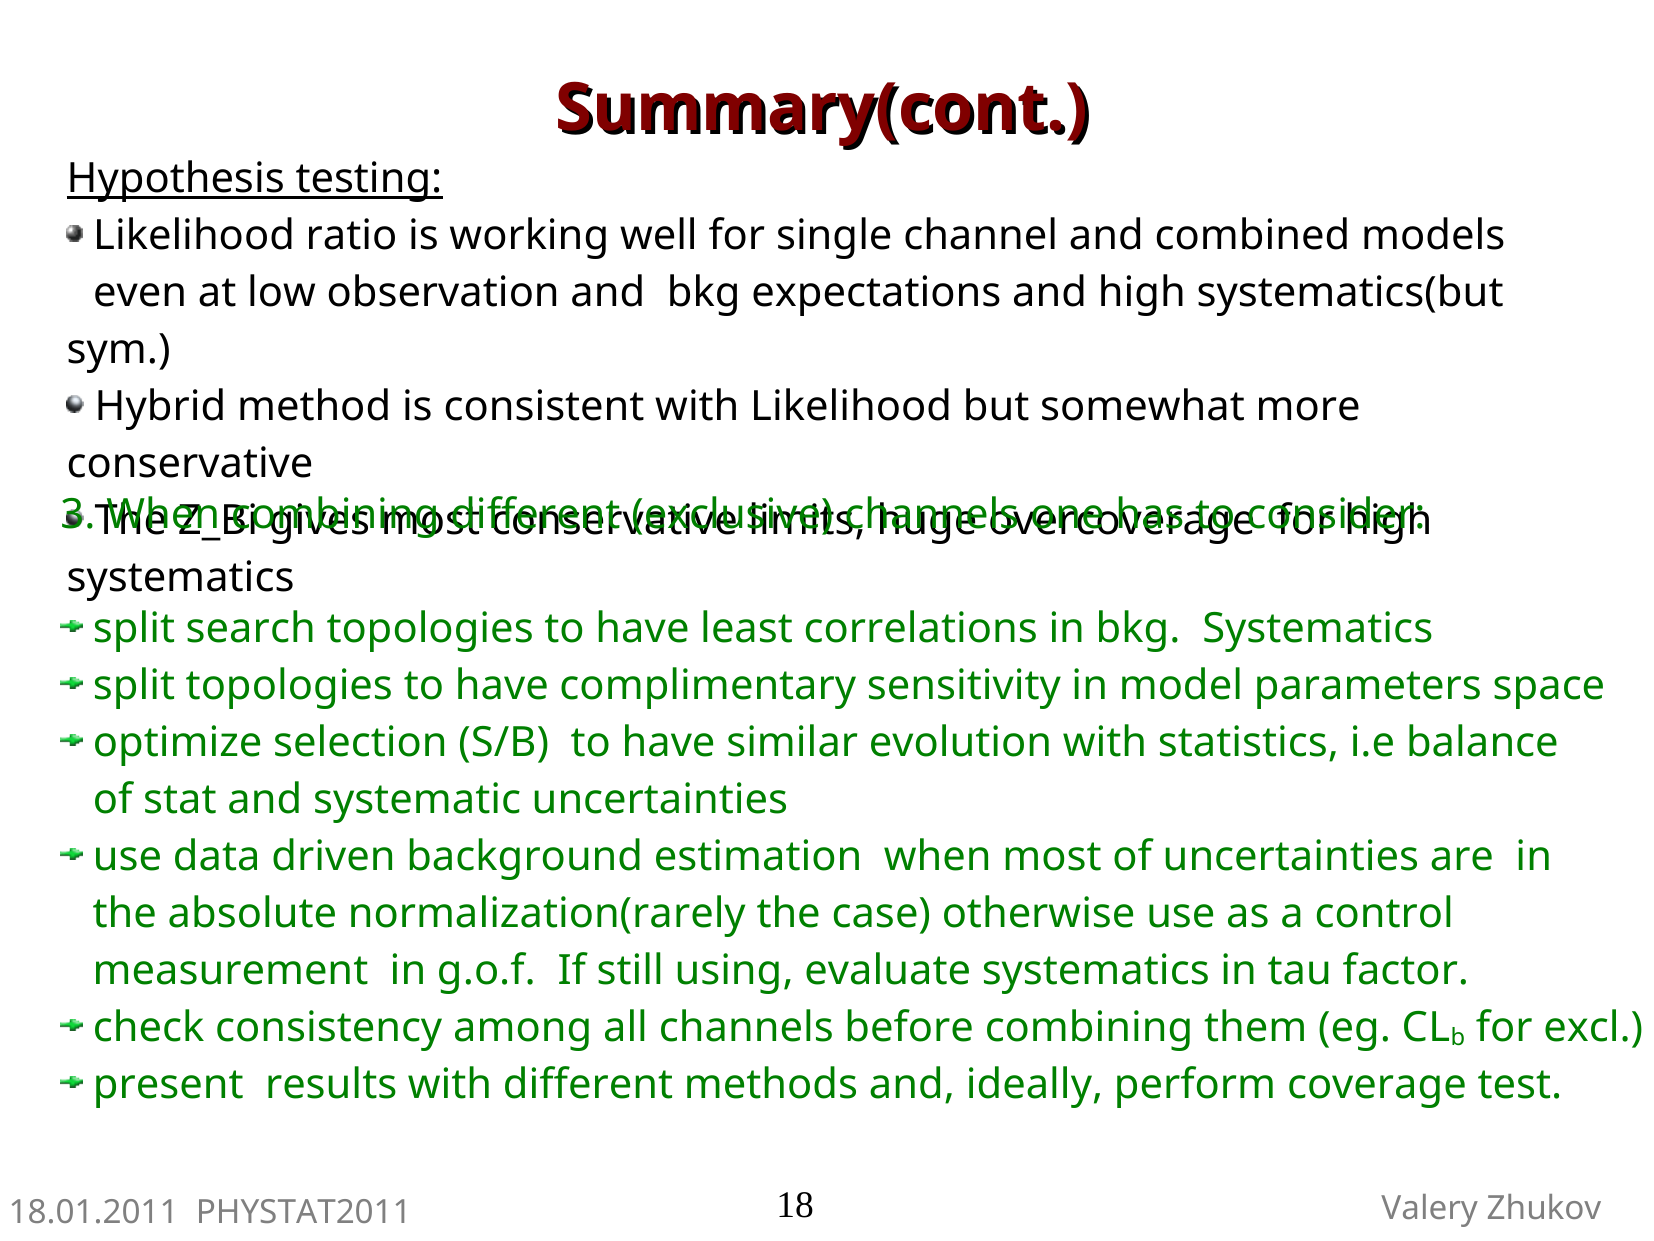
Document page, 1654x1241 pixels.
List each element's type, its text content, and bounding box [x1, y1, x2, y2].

text_box 3. When combining different (exclusive) channels one has to consider: split search topologies to have least correlations in bkg. Systematics split topologies to have complimentary sensitivity in model parameters space optimize selection (S/B) to have similar evolution with statistics, i.e balance of stat and systematic uncertainties use data driven background estimation when most of uncertainties are in the absolute normalization(rarely the case) otherwise use as a control measurement in g.o.f. If still using, evaluate systematics in tau factor. check consistency among all channels before combining them (eg. CLb for excl.) present results with different methods and, ideally, perform coverage test. [60, 483, 1654, 1101]
title Summary(cont.) [116, 44, 1529, 147]
text_box Hypothesis testing: Likelihood ratio is working well for single channel and combined models even at low observation and bkg expectations and high systematics(but sym.) Hybrid method is consistent with Likelihood but somewhat more conservative The Z_Bi gives most conservative limits, huge overcoverage for high systematics [66, 147, 1569, 450]
